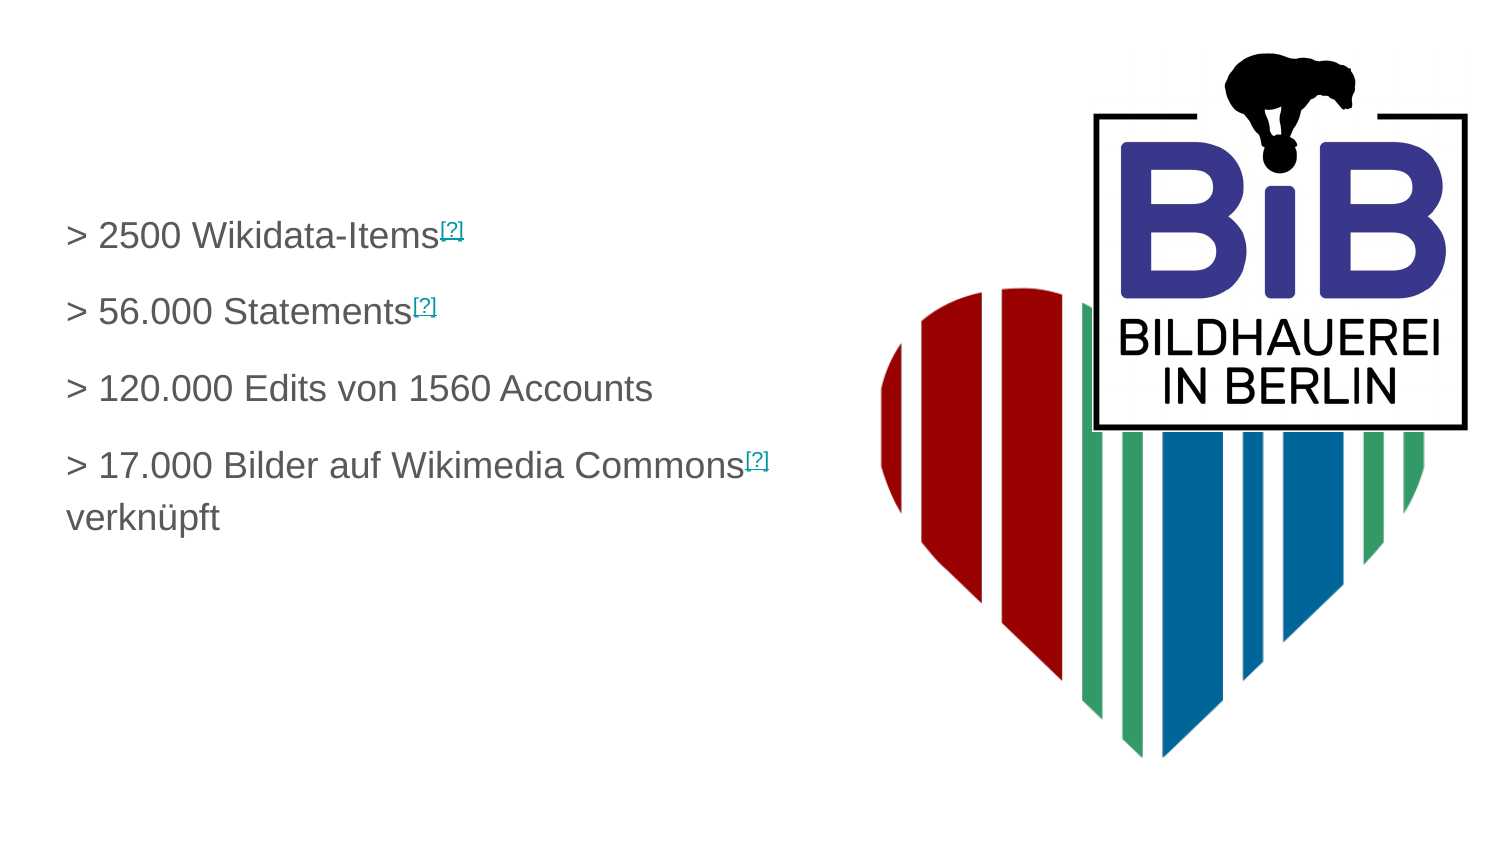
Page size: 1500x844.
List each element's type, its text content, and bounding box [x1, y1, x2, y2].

list > 2500 Wikidata-Items[?] > 56.000 Statements[?] > 120.000 Edits von 1560 Accounts > 17.000 Bilder auf Wikimedia Commons[?] verknüpft [51, 189, 851, 750]
picture [866, 52, 1471, 773]
